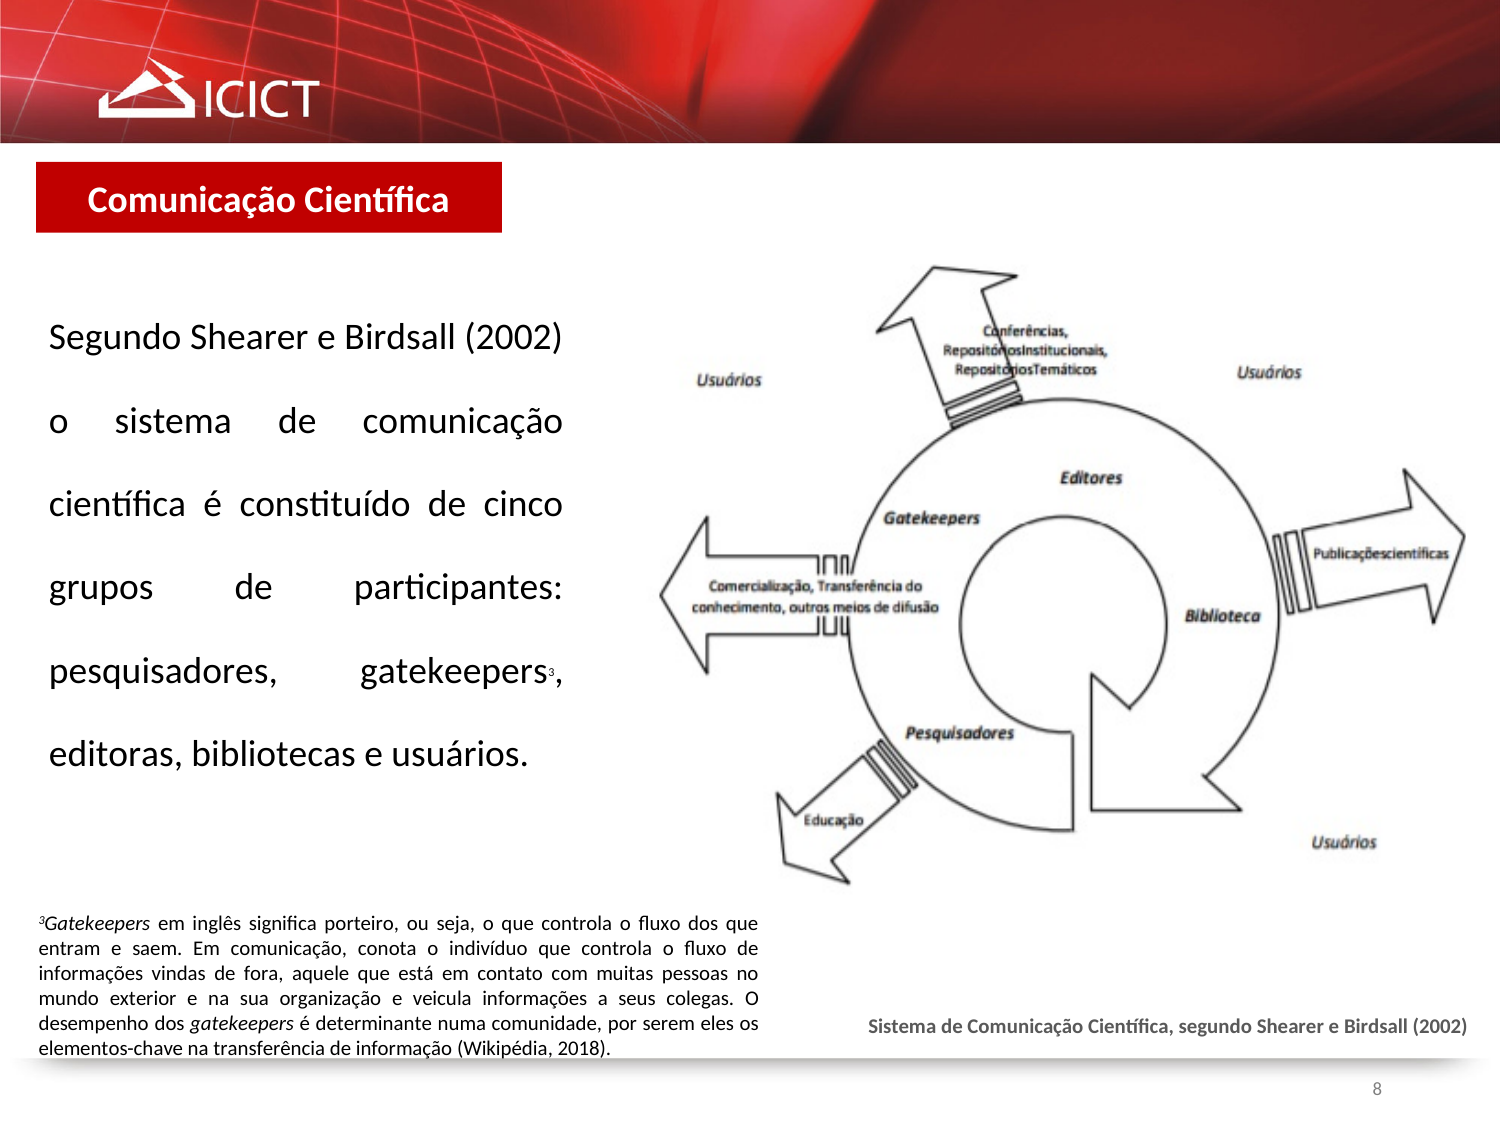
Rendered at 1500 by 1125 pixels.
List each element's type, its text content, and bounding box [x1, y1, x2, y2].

picture [0, 0, 1500, 1125]
text_box 3Gatekeepers em inglês significa porteiro, ou seja, o que controla o fluxo dos que entram e saem. Em comunicação, conota o indivíduo que controla o fluxo de informações vindas de fora, aquele que está em contato com muitas pessoas no mundo exterior e na sua organização e veicula informações a seus colegas. O desempenho dos gatekeepers é determinante numa comunidade, por serem eles os elementos-chave na transferência de informação (Wikipédia, 2018). [23, 902, 774, 1068]
text_box Comunicação Científica [36, 161, 502, 233]
text_box Segundo Shearer e Birdsall (2002) o sistema de comunicação científica é constituído de cinco grupos de participantes: pesquisadores, gatekeepers3, editoras, bibliotecas e usuários. [34, 266, 579, 782]
text_box Sistema de Comunicação Científica, segundo Shearer e Birdsall (2002) [853, 1004, 1496, 1046]
text_box <número> [1059, 1057, 1397, 1118]
